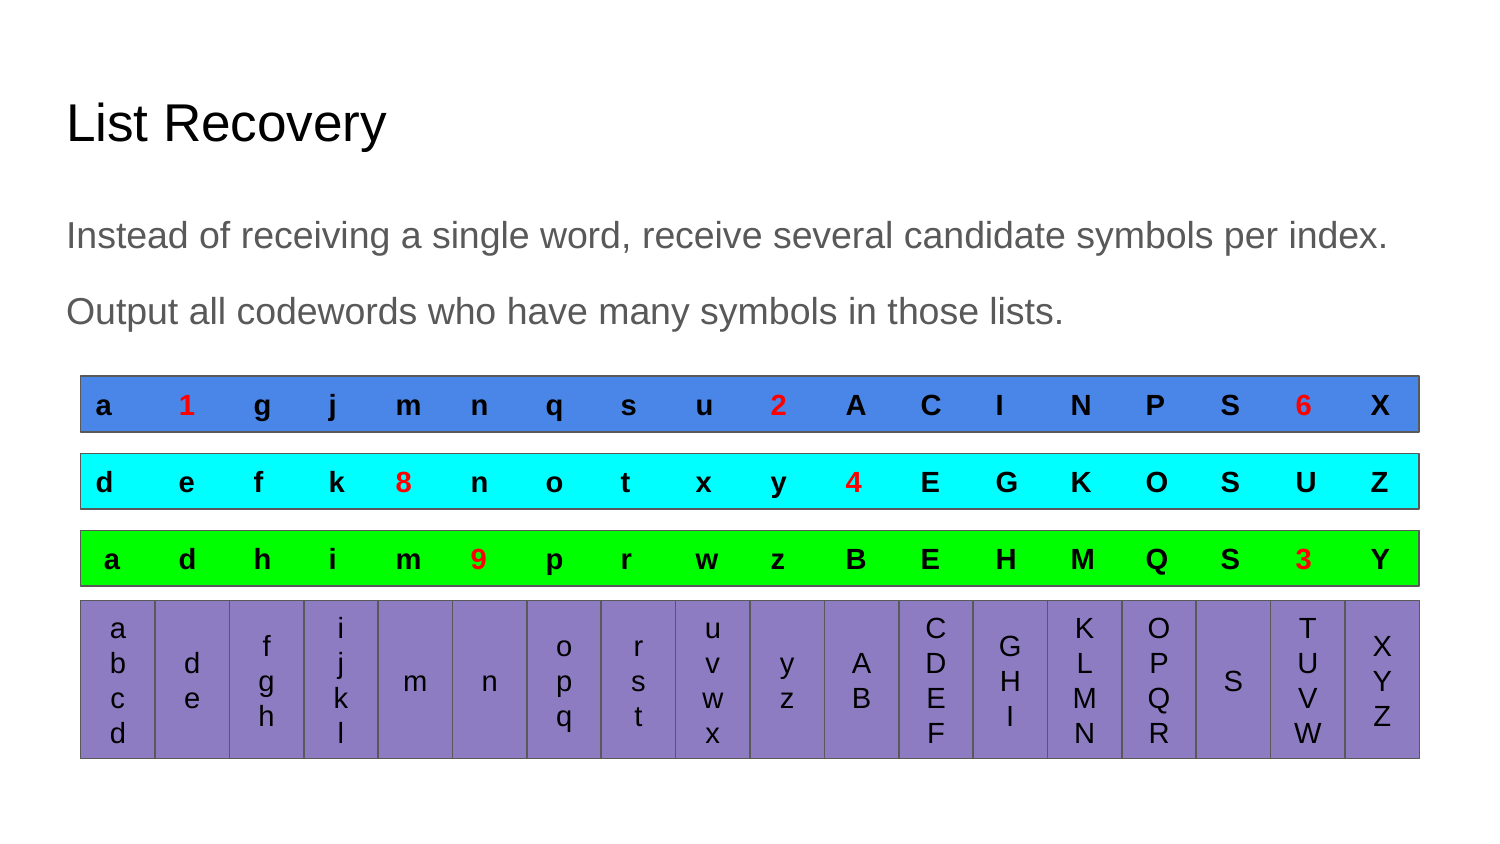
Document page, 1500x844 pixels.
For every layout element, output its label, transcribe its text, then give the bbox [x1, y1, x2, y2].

text_box d e [155, 600, 229, 759]
text_box y z [750, 600, 824, 759]
text_box d e f k 8 n o t x y 4 E G K O S U Z [80, 453, 1420, 509]
title List Recovery [51, 72, 1449, 167]
text_box n [452, 600, 526, 759]
text_box a b c d [80, 600, 155, 759]
text_box r s t [601, 600, 675, 759]
text_box O P Q R [1121, 600, 1196, 759]
text_box X Y Z [1344, 600, 1420, 759]
text_box u v w x [675, 600, 750, 759]
text_box i j k l [303, 600, 378, 759]
text_box T U V W [1270, 600, 1344, 759]
text_box A B [824, 600, 898, 759]
text_box o p q [526, 600, 601, 759]
text_box a d h i m 9 p r w z B E H M Q S 3 Y [80, 530, 1420, 587]
text_box K L M N [1047, 600, 1121, 759]
text_box S [1196, 600, 1270, 759]
text_box a 1 g j m n q s u 2 A C I N P S 6 X [80, 376, 1420, 432]
list Instead of receiving a single word, receive several candidate symbols per index. Output all codewords who have many symbols in those lists. [51, 189, 1449, 376]
text_box f g h [229, 600, 303, 759]
text_box m [378, 600, 452, 759]
text_box C D E F [898, 600, 973, 759]
text_box G H I [973, 600, 1047, 759]
